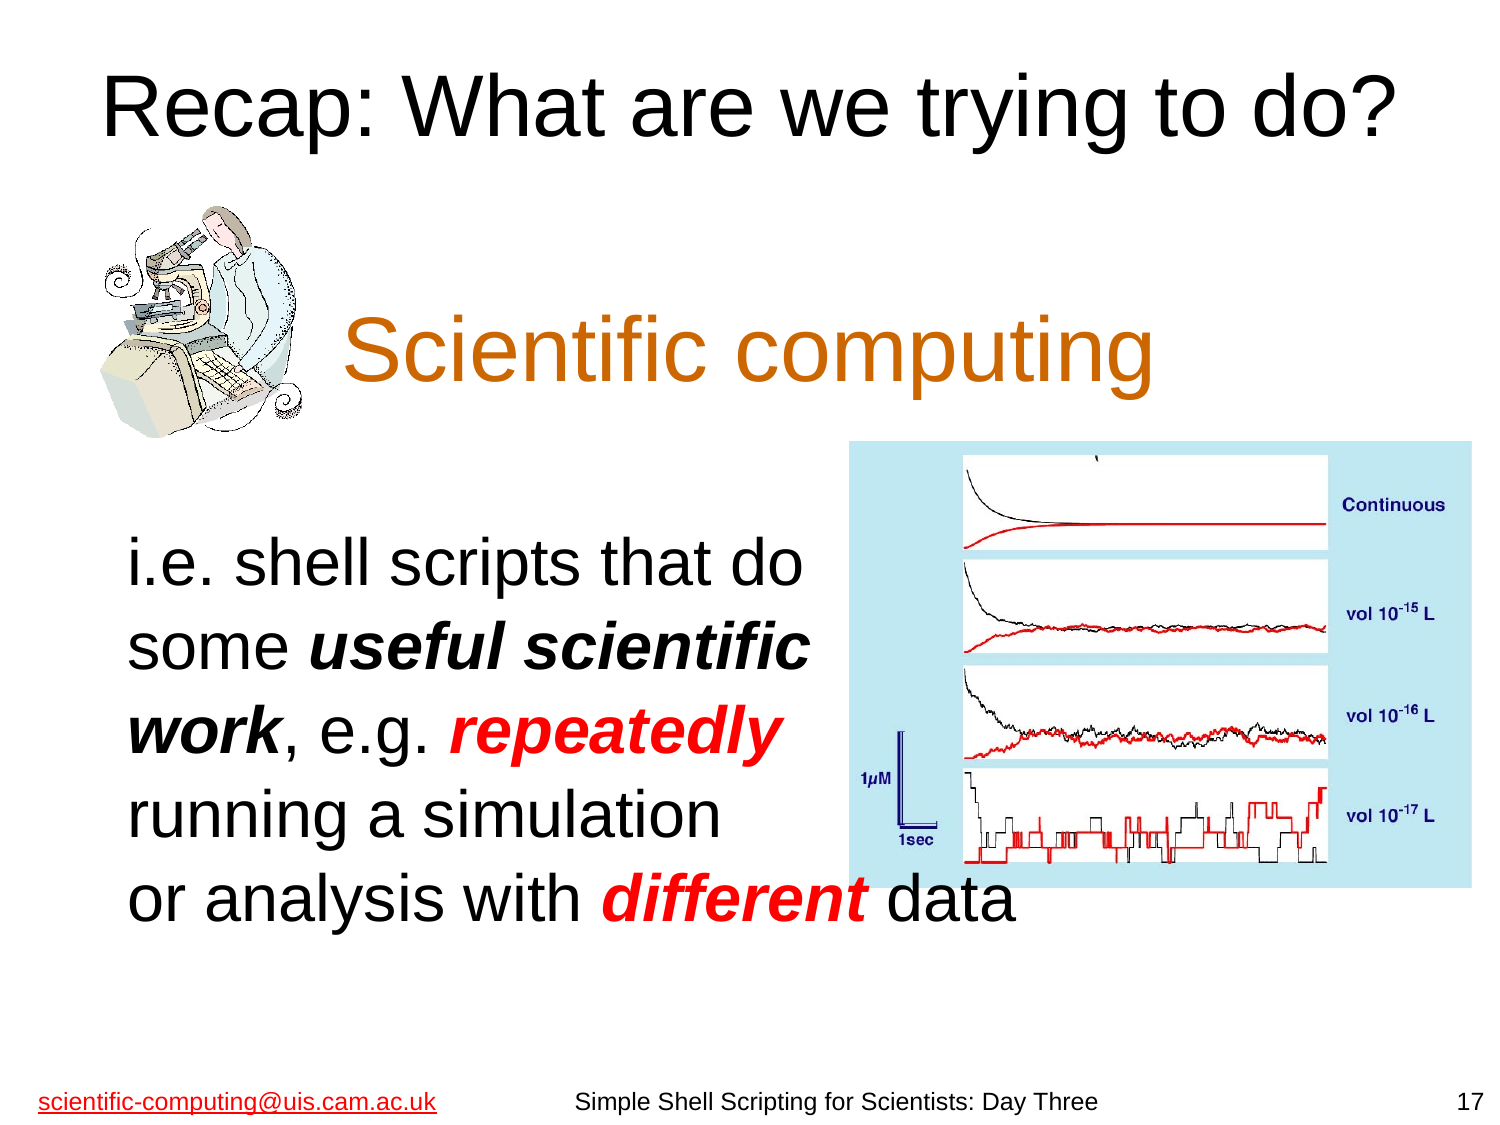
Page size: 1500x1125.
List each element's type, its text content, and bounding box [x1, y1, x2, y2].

picture [99, 205, 302, 438]
picture [1388, 441, 1472, 888]
title Recap: What are we trying to do? [37, 49, 1463, 163]
list Scientific computing i.e. shell scripts that do some useful scientific work, e.g. repeatedly running a simulation or analysis with different data [112, 299, 1388, 1000]
